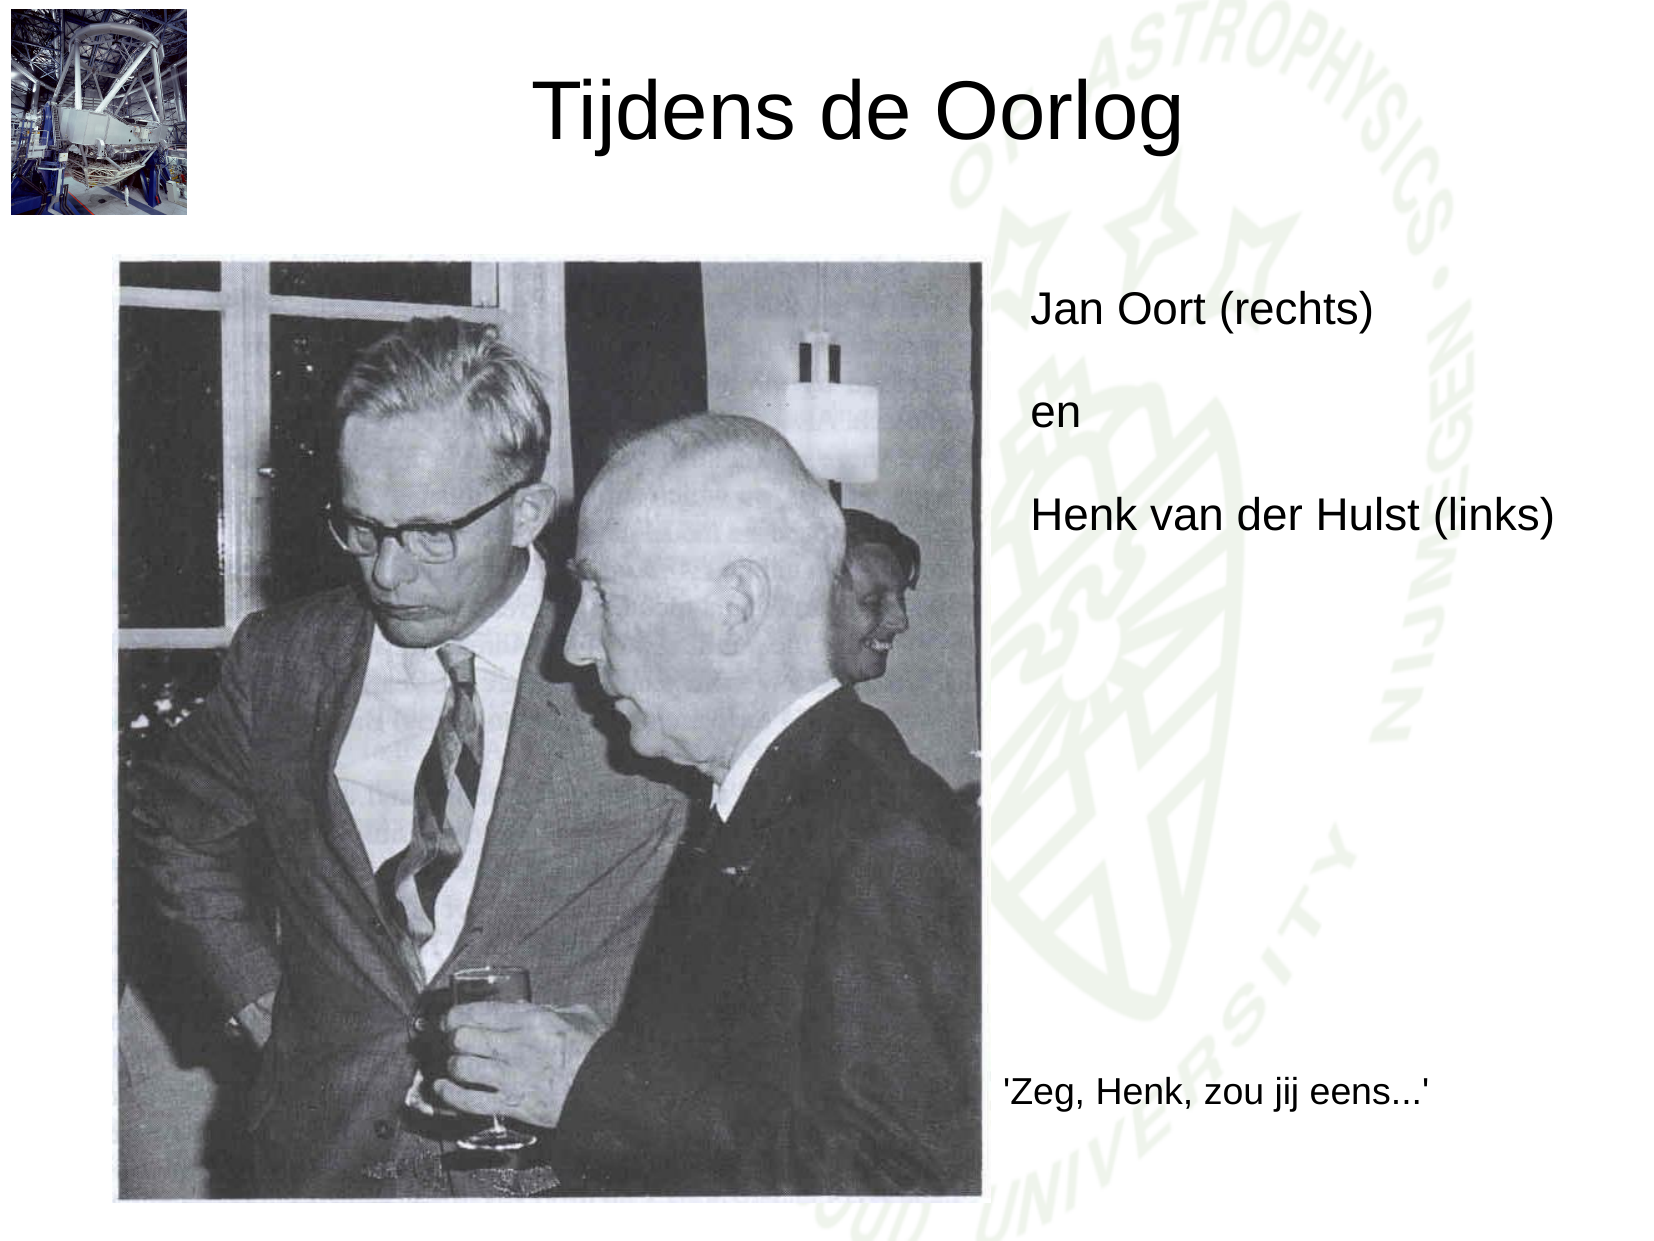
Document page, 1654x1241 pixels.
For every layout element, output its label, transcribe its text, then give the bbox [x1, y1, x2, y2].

text_box Jan Oort (rechts) en Henk van der Hulst (links) [1015, 276, 1571, 548]
text_box Tijdens de Oorlog [516, 57, 1201, 165]
text_box 'Zeg, Henk, zou jij eens...' [988, 1062, 1445, 1120]
picture [0, 0, 1654, 1241]
